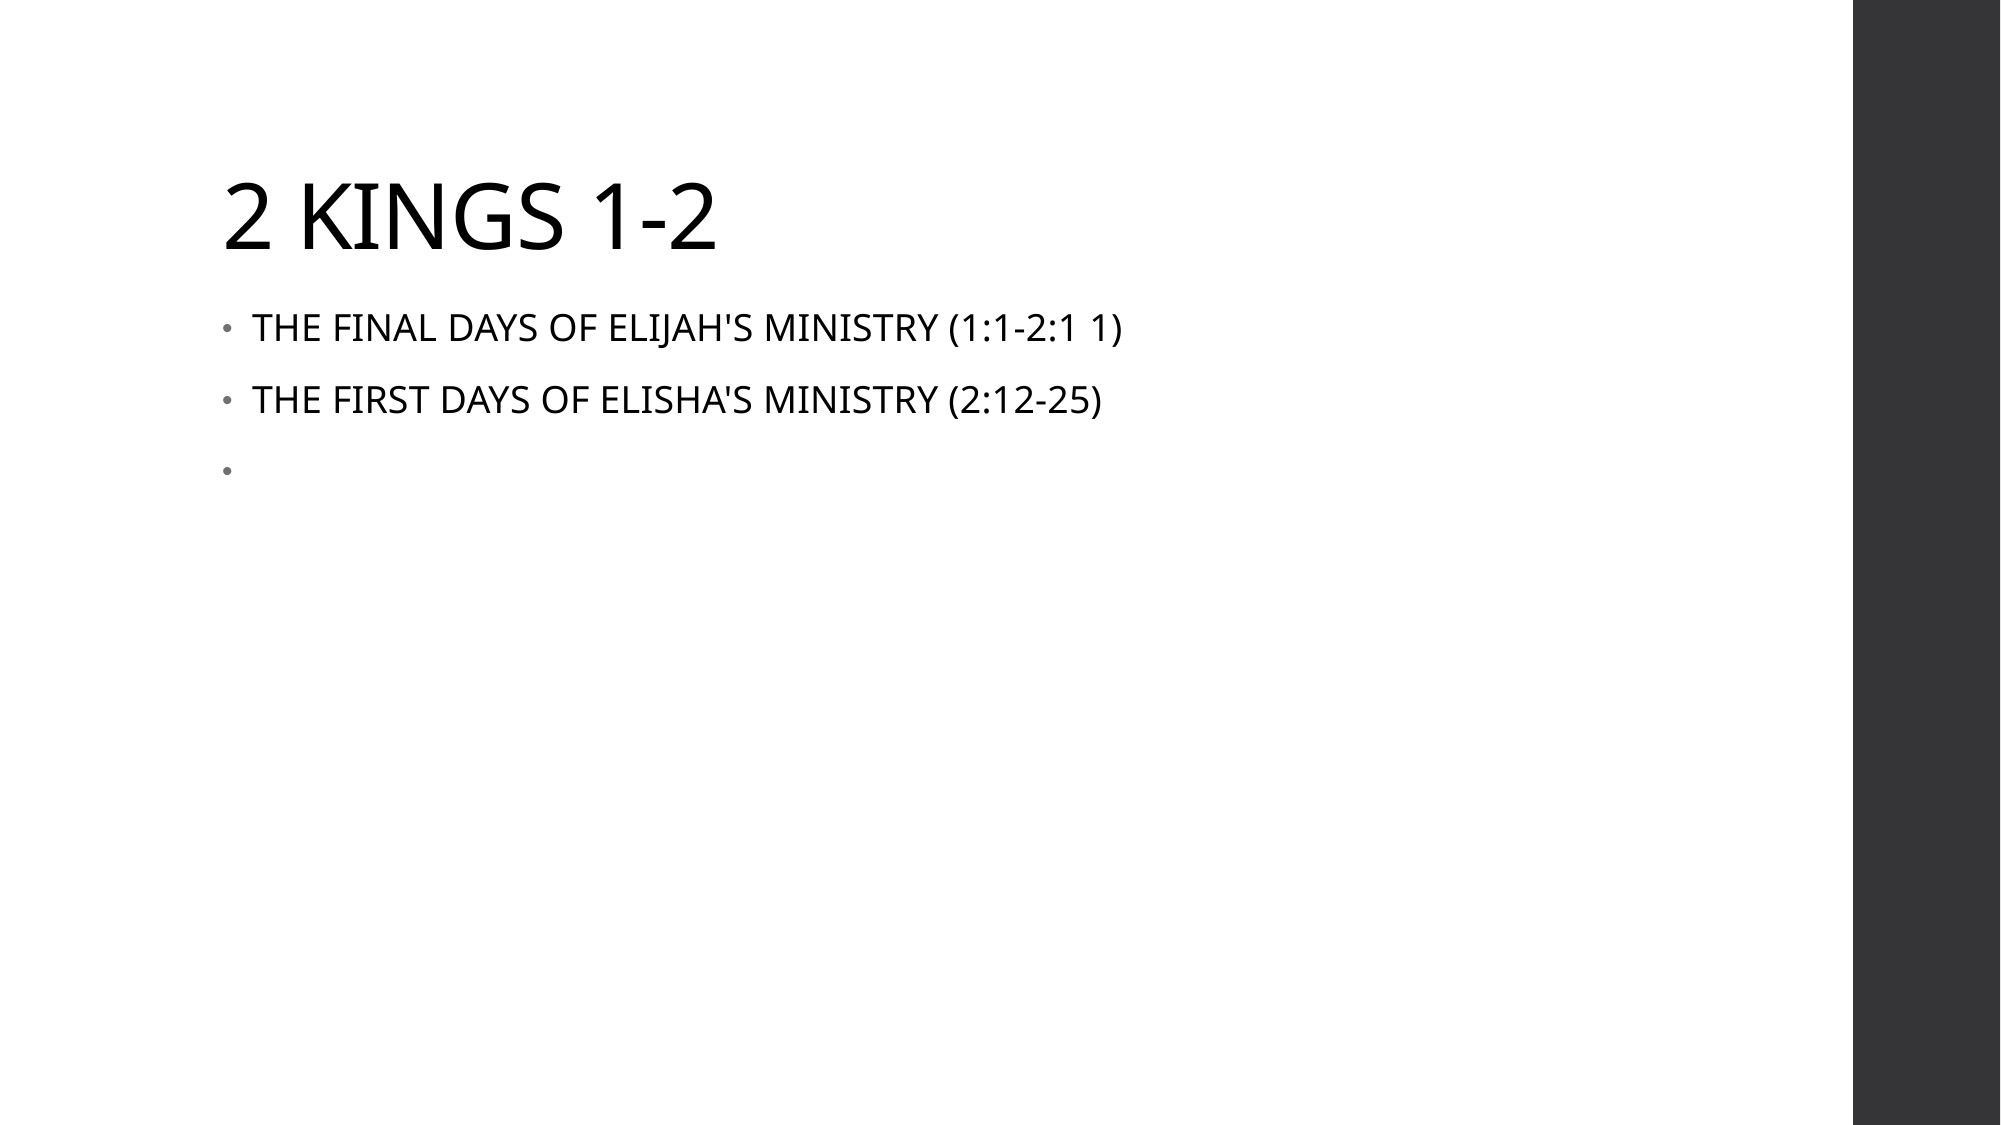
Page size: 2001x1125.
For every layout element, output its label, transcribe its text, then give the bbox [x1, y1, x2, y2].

list THE FINAL DAYS OF ELIJAH'S MINISTRY (1:1-2:1 1) THE FIRST DAYS OF ELISHA'S MINISTRY (2:12-25) [206, 299, 1617, 1014]
title 2 KINGS 1-2 [206, 60, 1797, 278]
